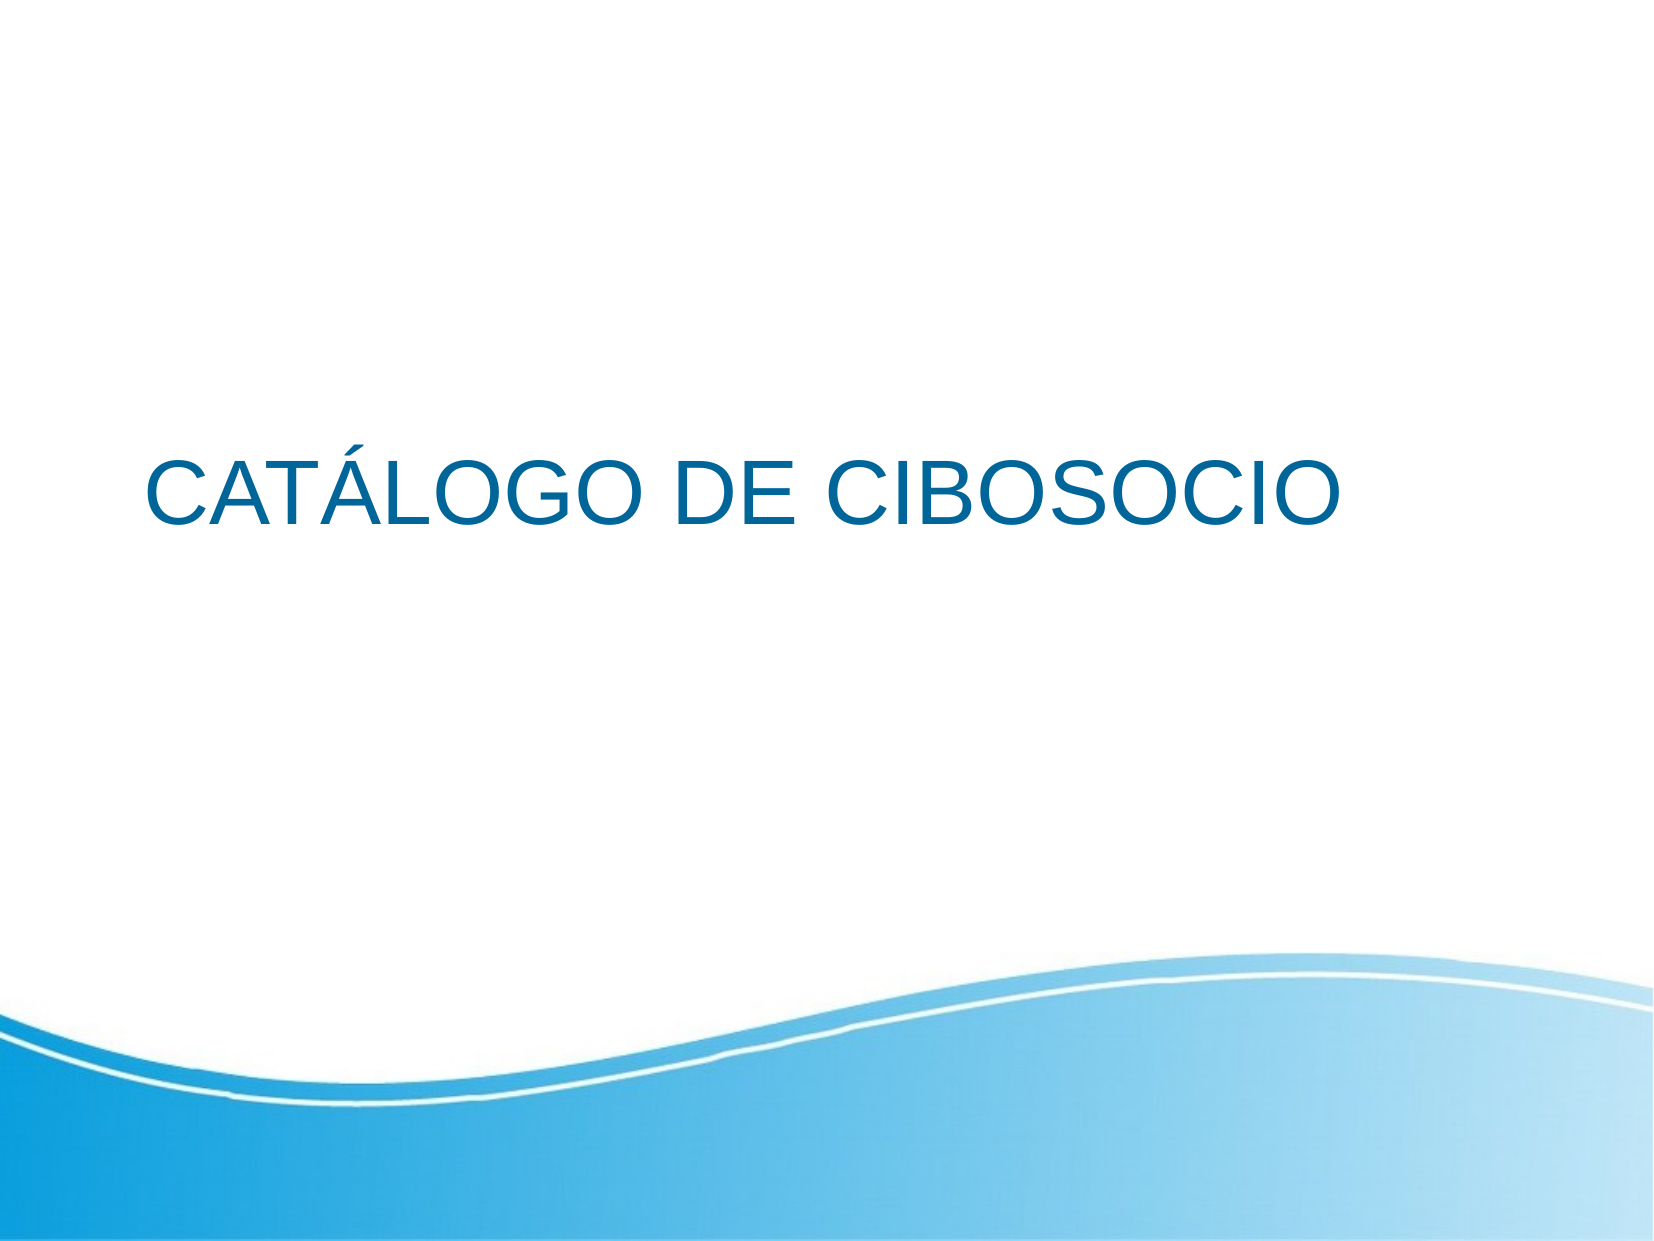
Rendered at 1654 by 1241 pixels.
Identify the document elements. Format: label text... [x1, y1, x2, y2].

title CATÁLOGO DE CIBOSOCIO [0, 384, 1489, 592]
picture [0, 952, 1654, 1241]
